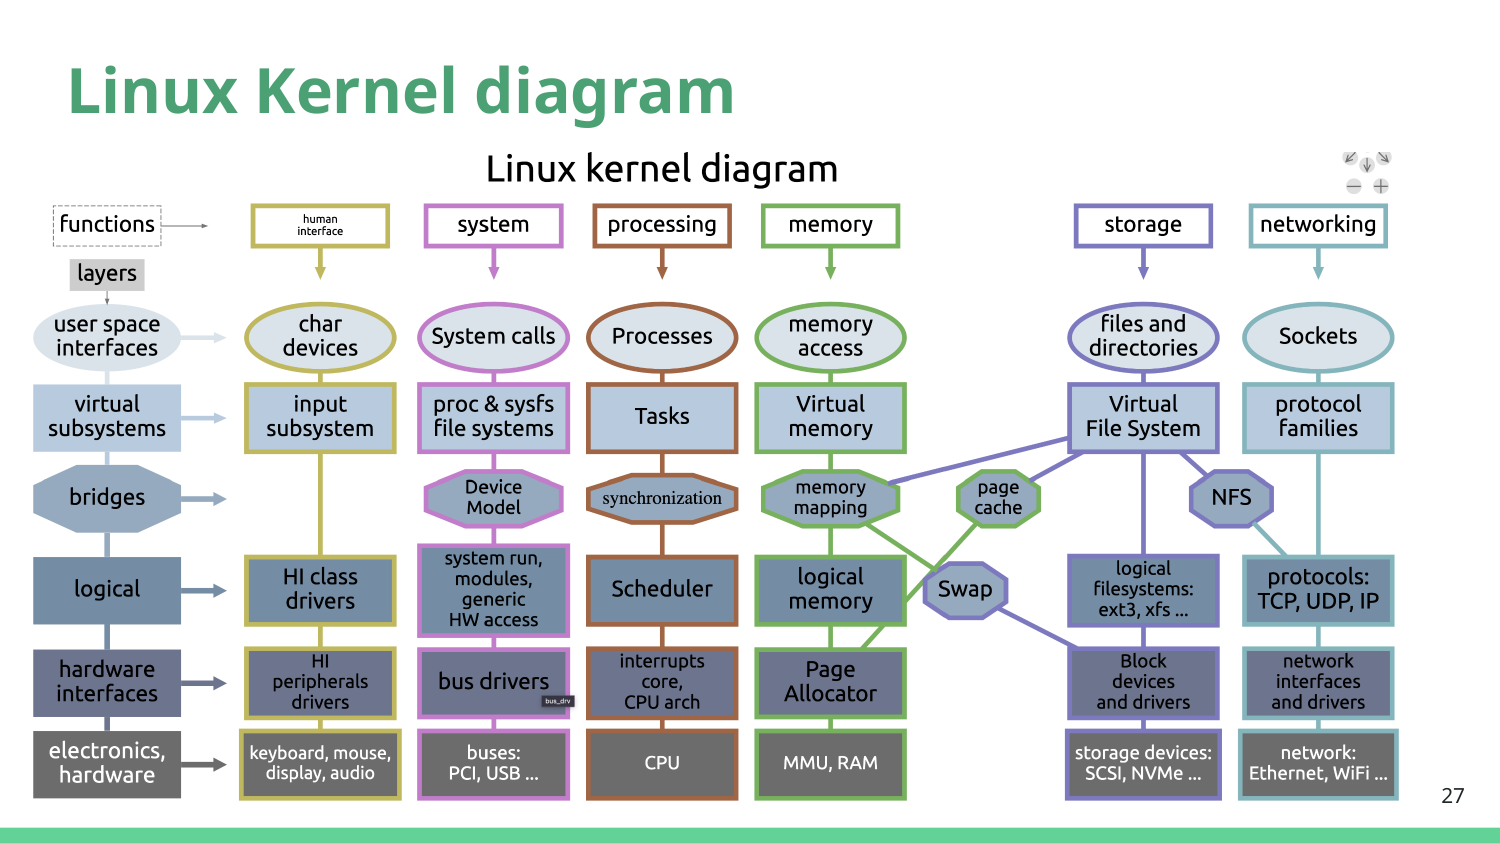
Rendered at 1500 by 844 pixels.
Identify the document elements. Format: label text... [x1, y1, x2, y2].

slide_number <numéro> [1389, 764, 1480, 830]
picture [29, 152, 1402, 810]
title Linux Kernel diagram [51, 23, 1449, 117]
